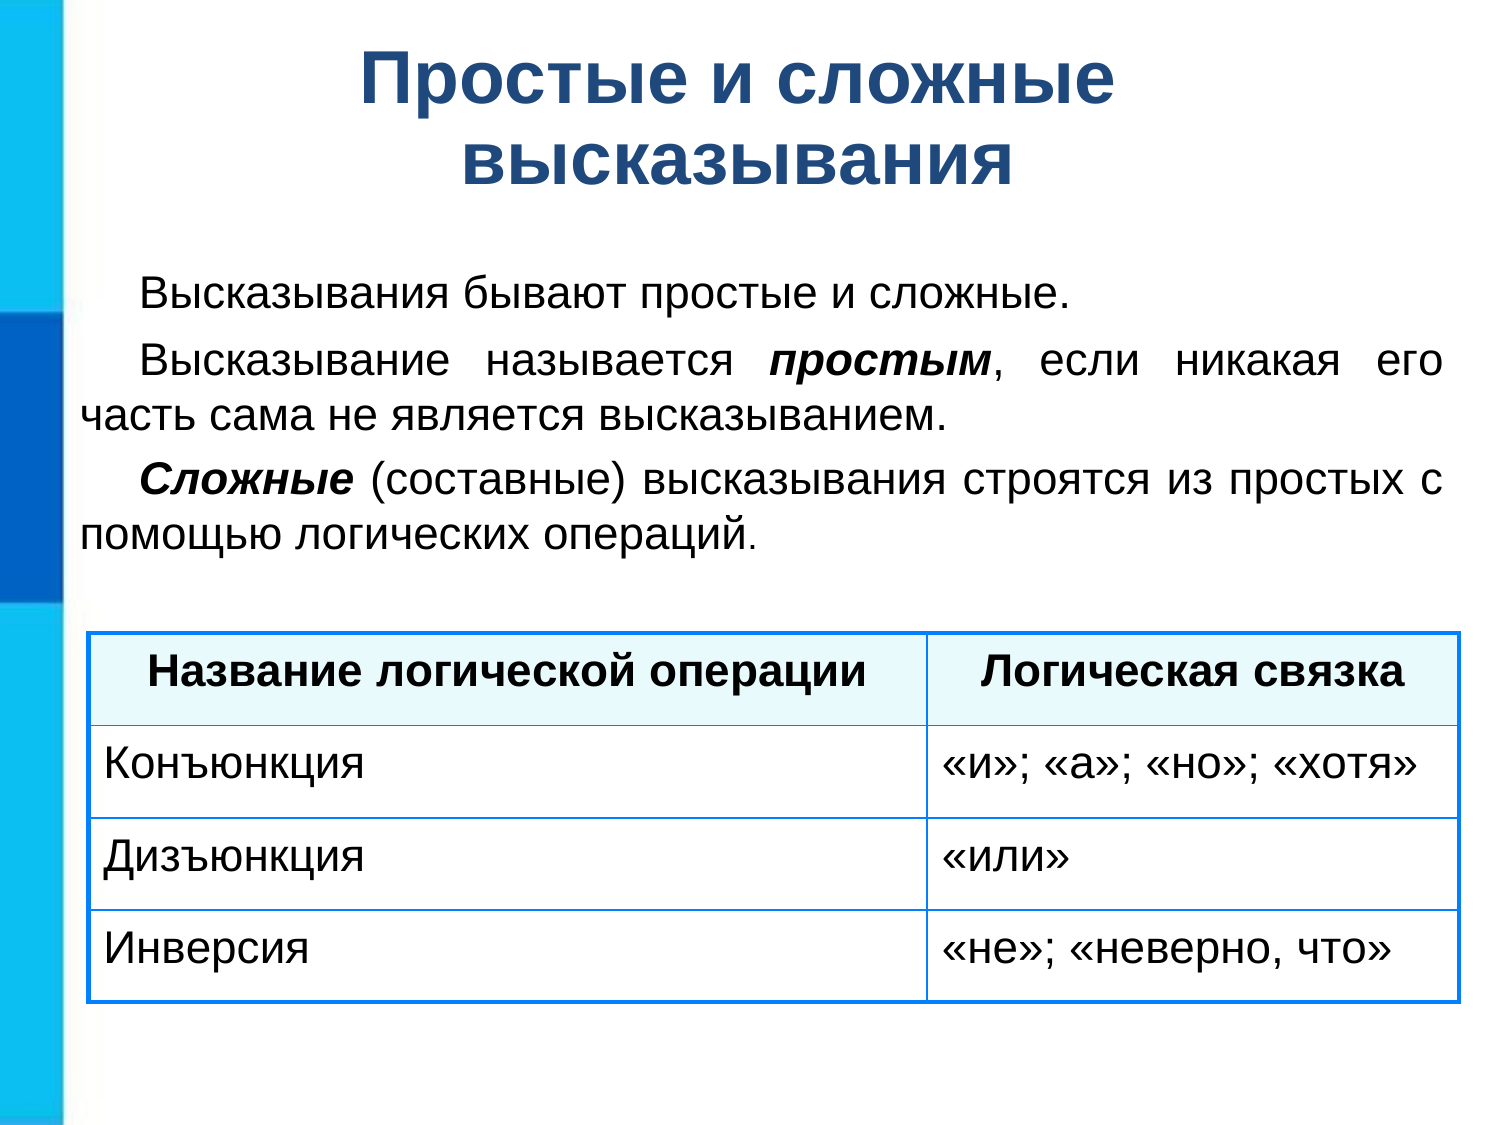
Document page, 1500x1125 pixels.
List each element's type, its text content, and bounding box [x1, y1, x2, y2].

table_header Название логической операции [91, 635, 926, 725]
table_cell «или» [928, 819, 1457, 909]
table_cell «и»; «а»; «но»; «хотя» [928, 726, 1457, 817]
table_cell Дизъюнкция [91, 819, 926, 909]
text_box Простые и сложные высказывания [64, 31, 1412, 209]
table_cell «не»; «неверно, что» [928, 911, 1457, 1000]
text_box Высказывания бывают простые и сложные. Высказывание называется простым, если никакая его часть сама не является высказыванием. Сложные (составные) высказывания строятся из простых с помощью логических операций. [64, 255, 1459, 567]
table_cell Инверсия [91, 911, 926, 1000]
picture [0, 0, 1500, 1125]
table_cell Конъюнкция [91, 726, 926, 817]
table_header Логическая связка [928, 635, 1457, 725]
